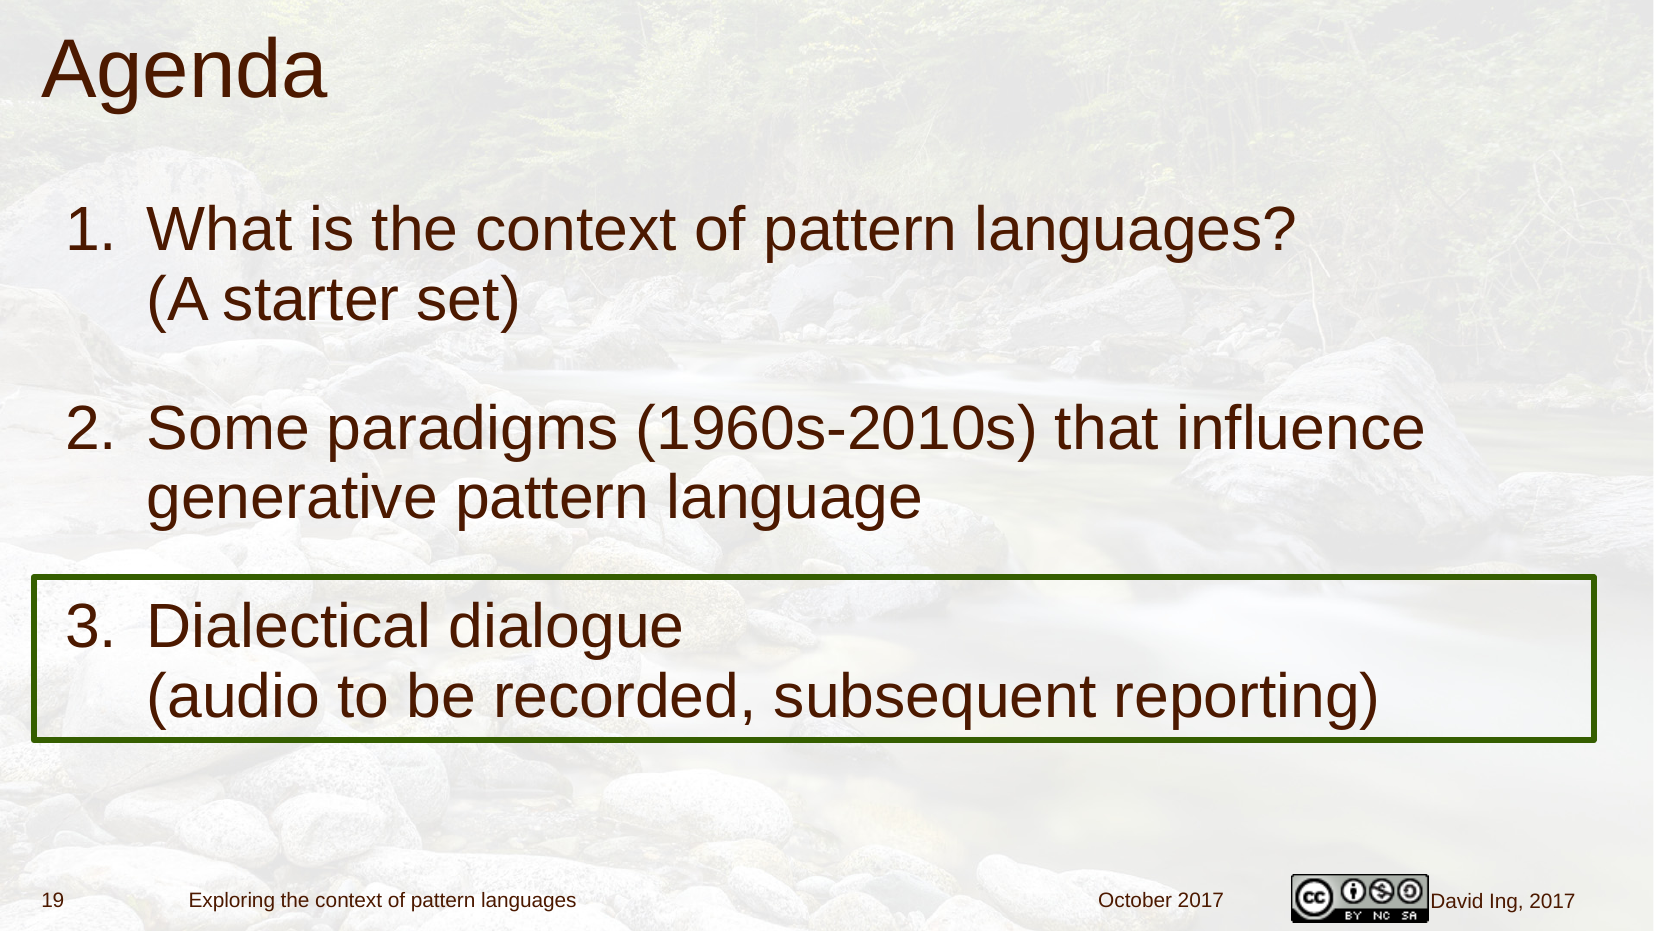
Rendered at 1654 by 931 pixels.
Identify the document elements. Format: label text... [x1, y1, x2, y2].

table_cell 2. [31, 385, 132, 574]
table_cell Some paradigms (1960s-2010s) that influence generative pattern language [132, 580, 1585, 584]
table_cell Dialectical dialogue (audio to be recorded, subsequent reporting) [132, 584, 1585, 737]
table_header What is the context of pattern languages? (A starter set) [132, 186, 1585, 385]
table_cell [31, 743, 132, 854]
table_cell [232, 743, 343, 854]
table_cell [343, 743, 454, 854]
table_cell [454, 743, 569, 854]
table_cell 2. [37, 580, 132, 584]
table_cell [569, 743, 1585, 854]
table_cell 3. [37, 584, 132, 737]
title Agenda [41, 30, 1613, 126]
table_header 1. [31, 186, 132, 385]
table_cell [132, 743, 232, 854]
table_cell Some paradigms (1960s-2010s) that influence generative pattern language [132, 385, 1585, 574]
picture [0, 0, 1654, 931]
